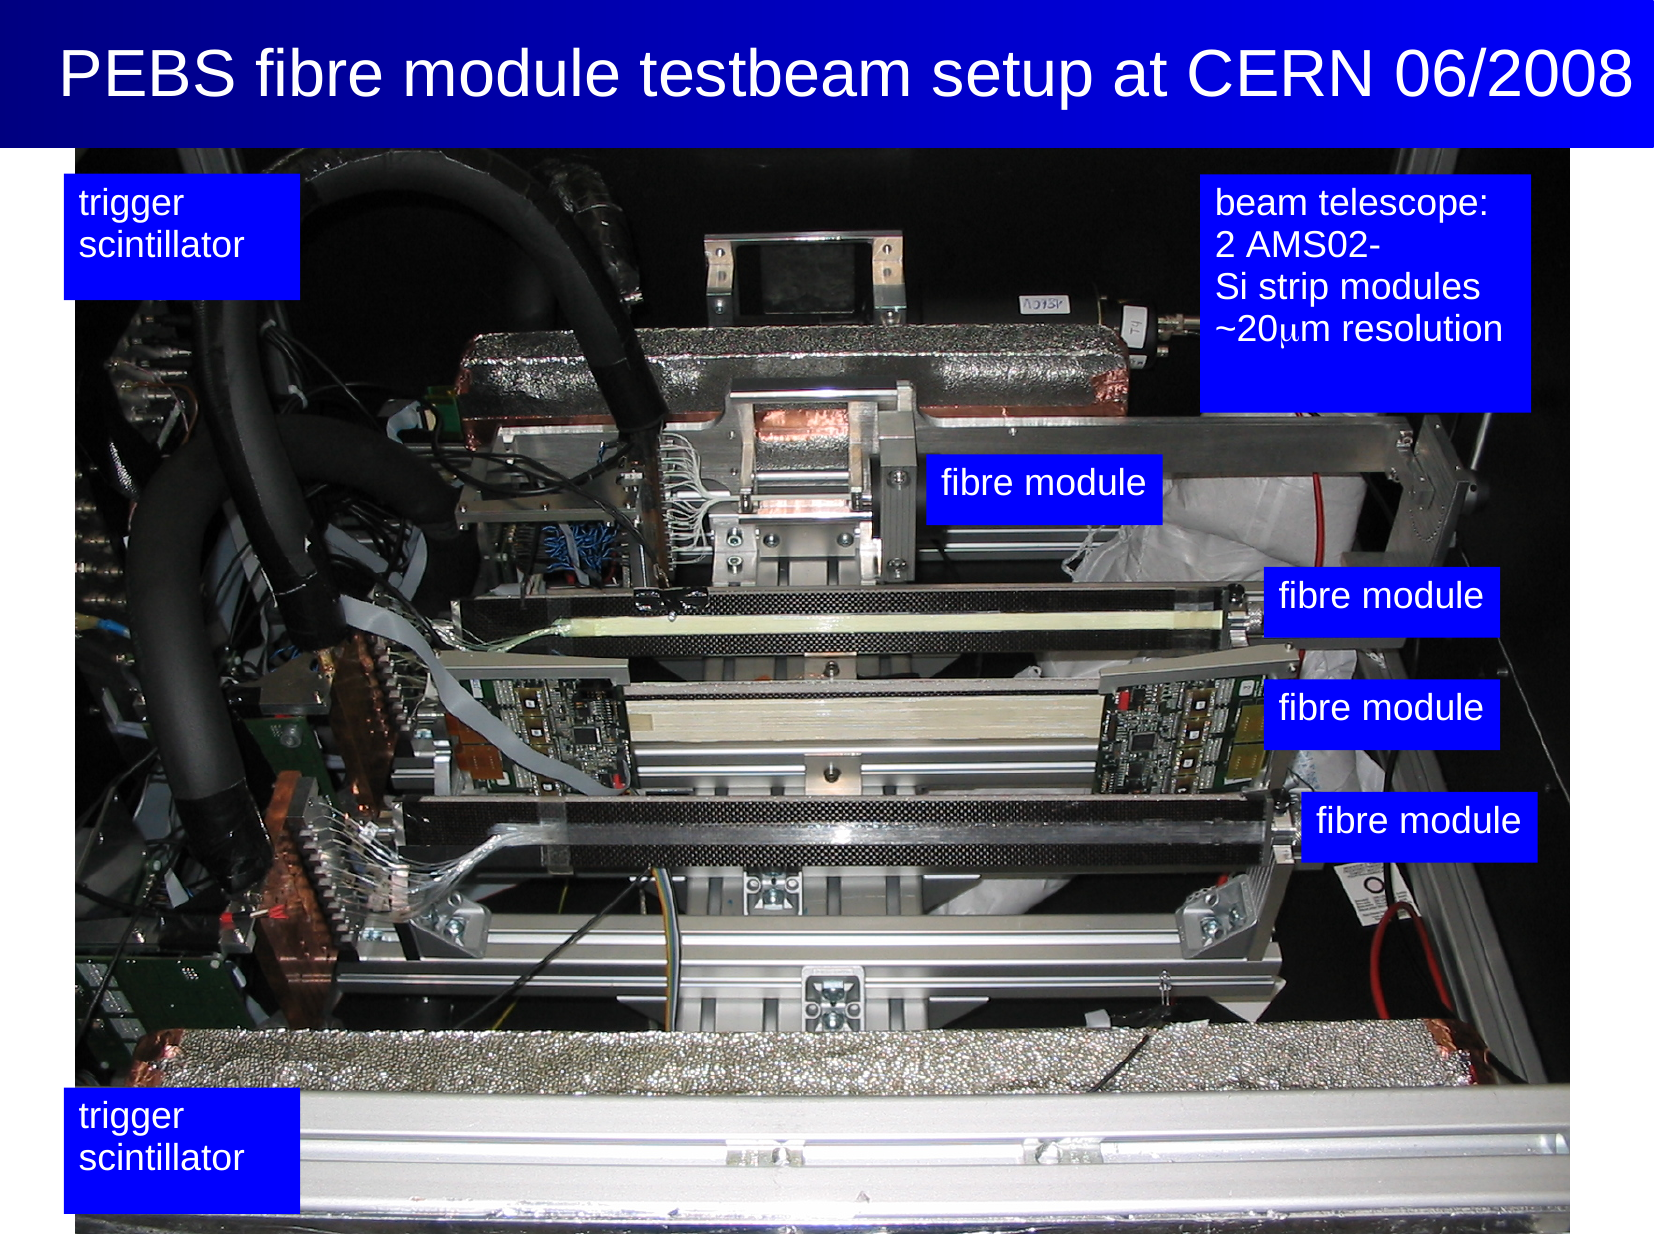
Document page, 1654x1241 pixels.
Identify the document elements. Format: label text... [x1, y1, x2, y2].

text_box beam telescope: 2 AMS02- Si strip modules ~20m resolution [1200, 174, 1532, 413]
title PEBS fibre module testbeam setup at CERN 06/2008 [0, 0, 1654, 148]
text_box fibre module [1301, 791, 1538, 863]
text_box fibre module [1263, 566, 1501, 638]
picture [75, 148, 1570, 1234]
text_box fibre module [1263, 679, 1501, 751]
text_box trigger scintillator [63, 173, 301, 301]
text_box fibre module [926, 454, 1163, 526]
text_box trigger scintillator [63, 1087, 301, 1214]
